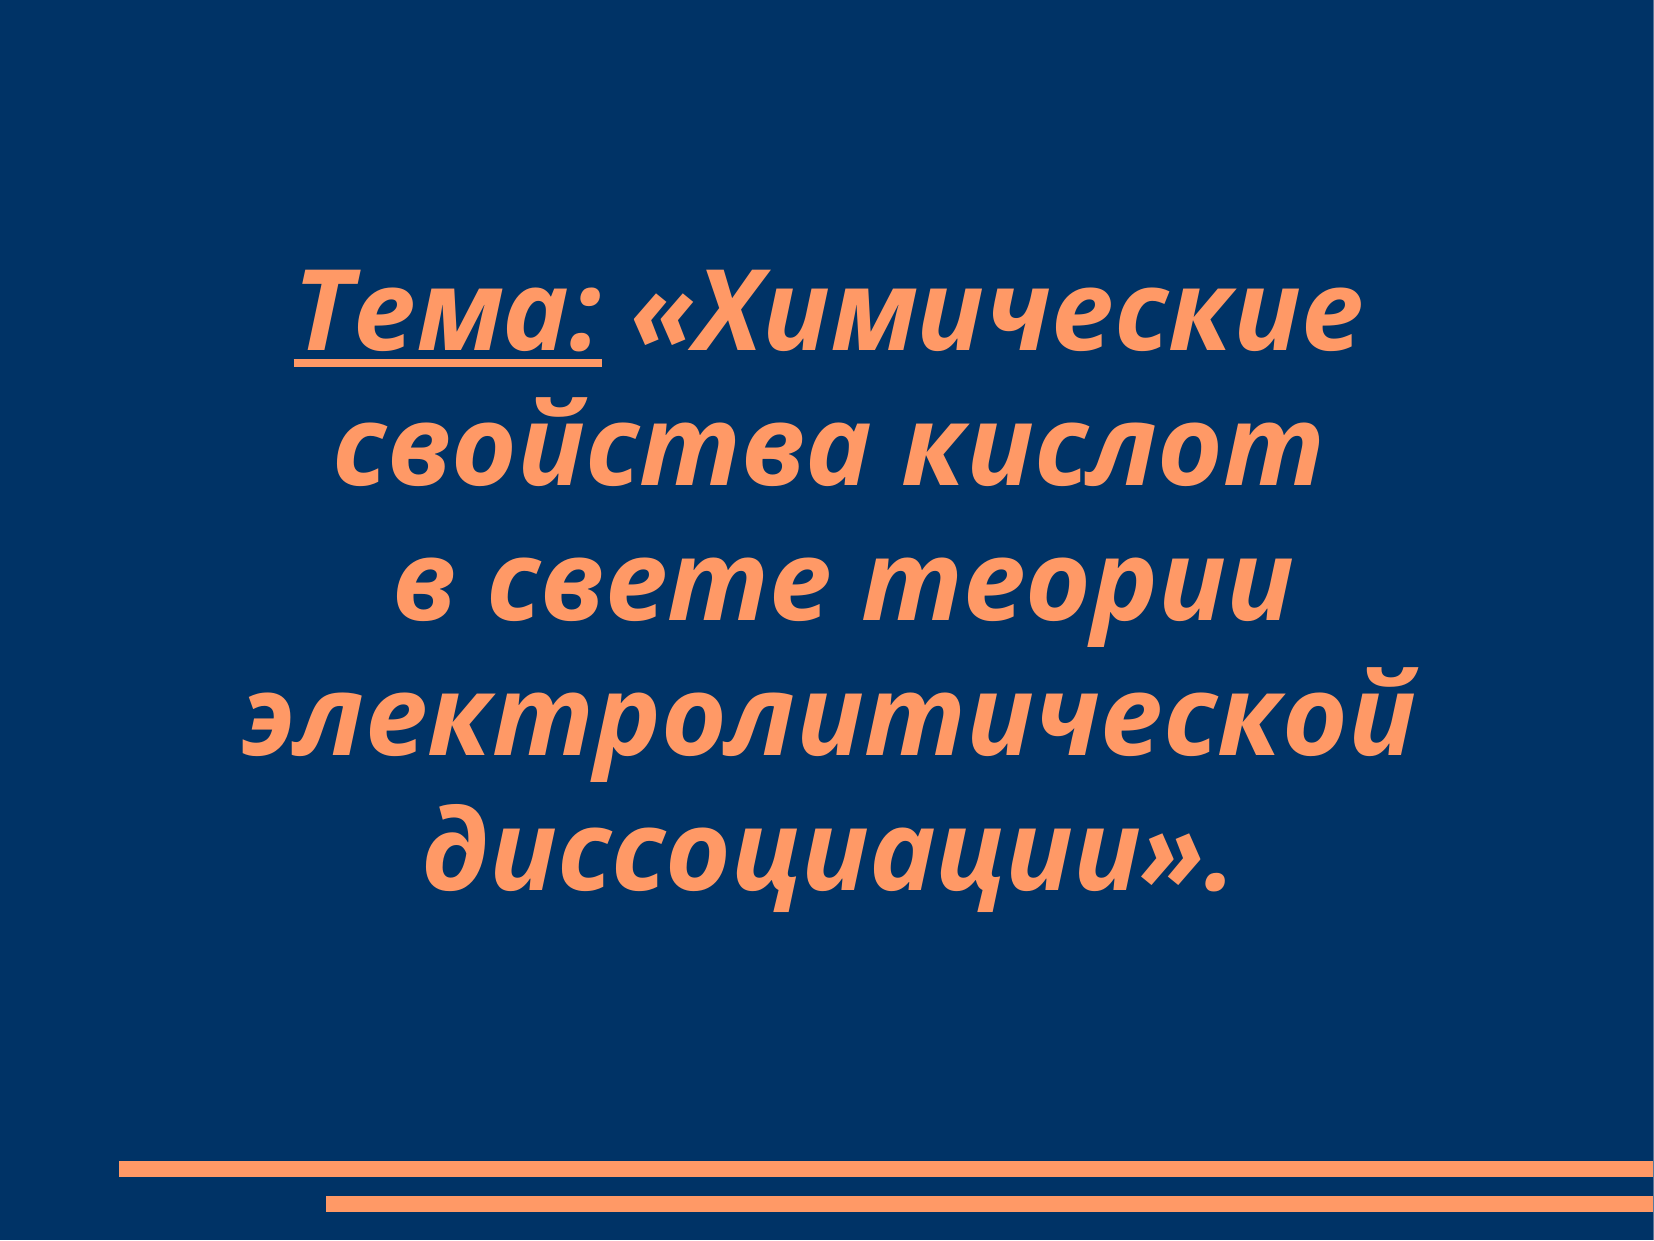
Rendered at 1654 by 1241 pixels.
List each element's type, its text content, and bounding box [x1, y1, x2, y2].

subtitle Тема: «Химические свойства кислот в свете теории электролитической диссоциации». [123, 176, 1536, 975]
